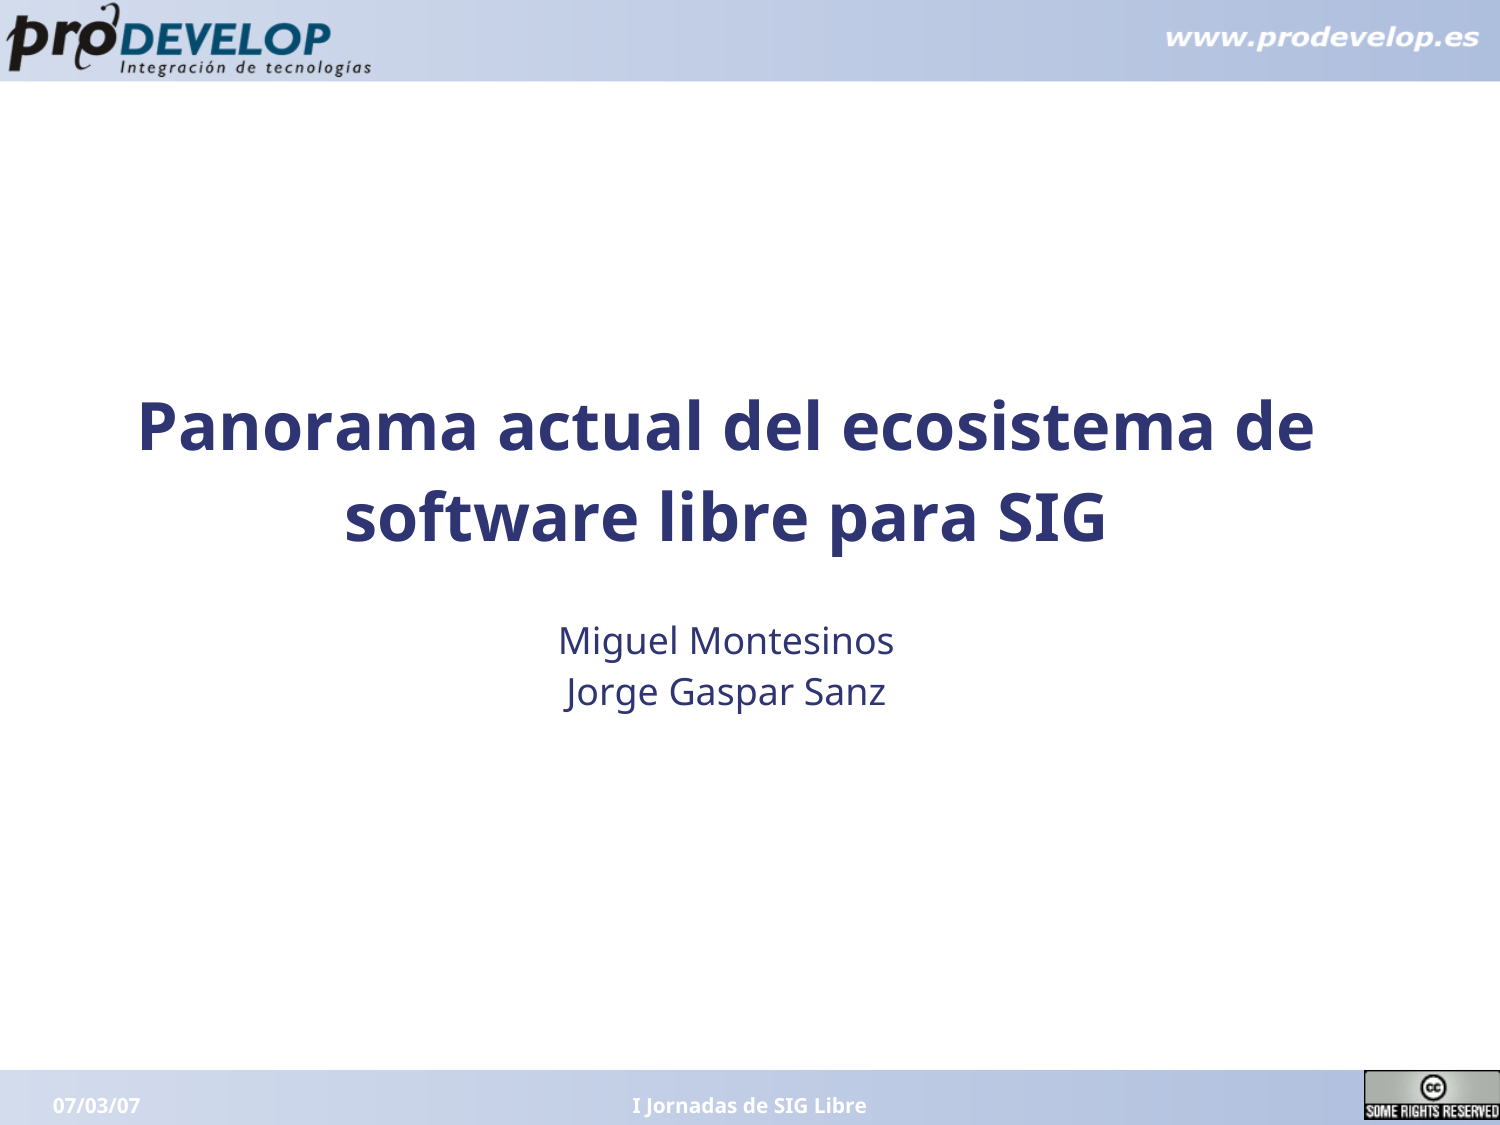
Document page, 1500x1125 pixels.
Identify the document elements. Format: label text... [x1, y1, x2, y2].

picture [0, 0, 1500, 1125]
text_box Miguel Montesinos Jorge Gaspar Sanz [53, 544, 1400, 786]
title Panorama actual del ecosistema de software libre para SIG [53, 349, 1400, 544]
